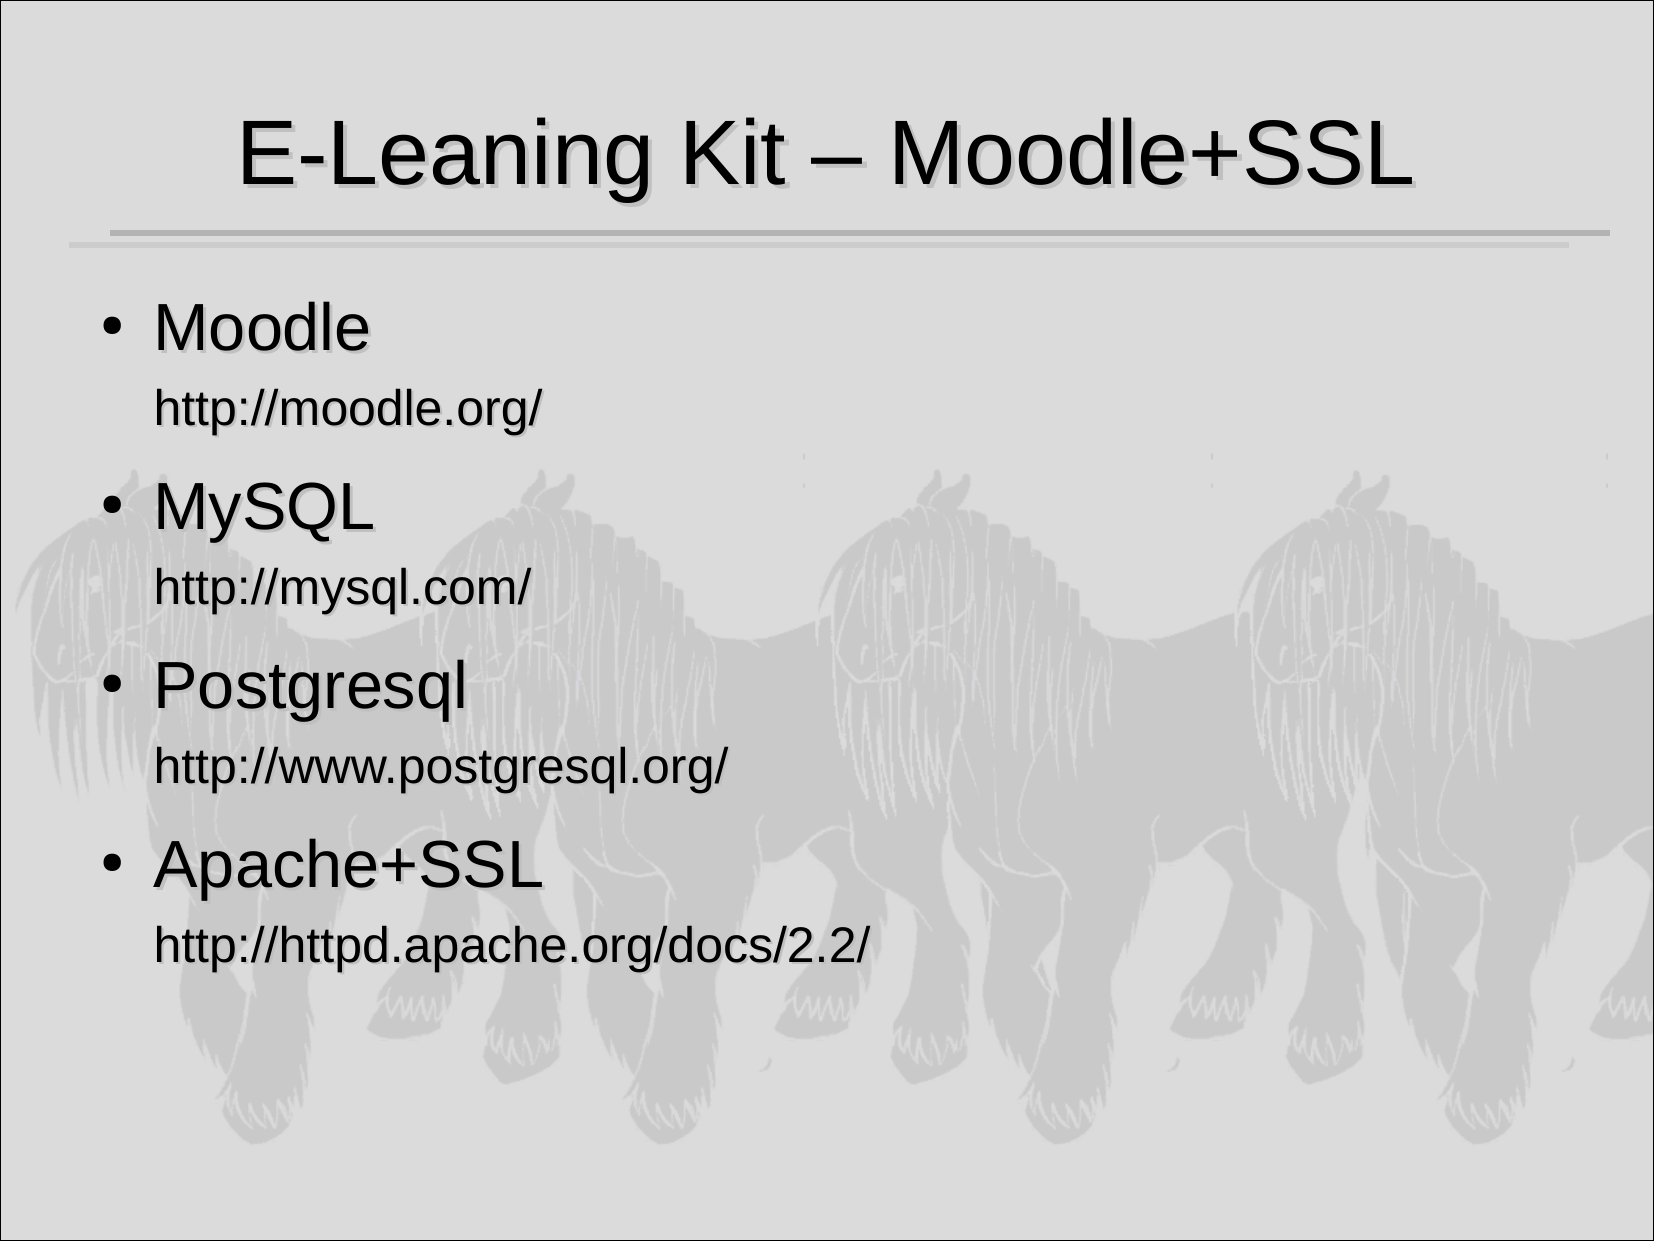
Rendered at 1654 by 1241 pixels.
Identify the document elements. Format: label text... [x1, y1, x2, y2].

list Moodle http://moodle.org/ MySQL http://mysql.com/ Postgresql http://www.postgresql.org/ Apache+SSL http://httpd.apache.org/docs/2.2/ [82, 290, 1571, 1109]
title E-Leaning Kit – Moodle+SSL [82, 49, 1571, 257]
